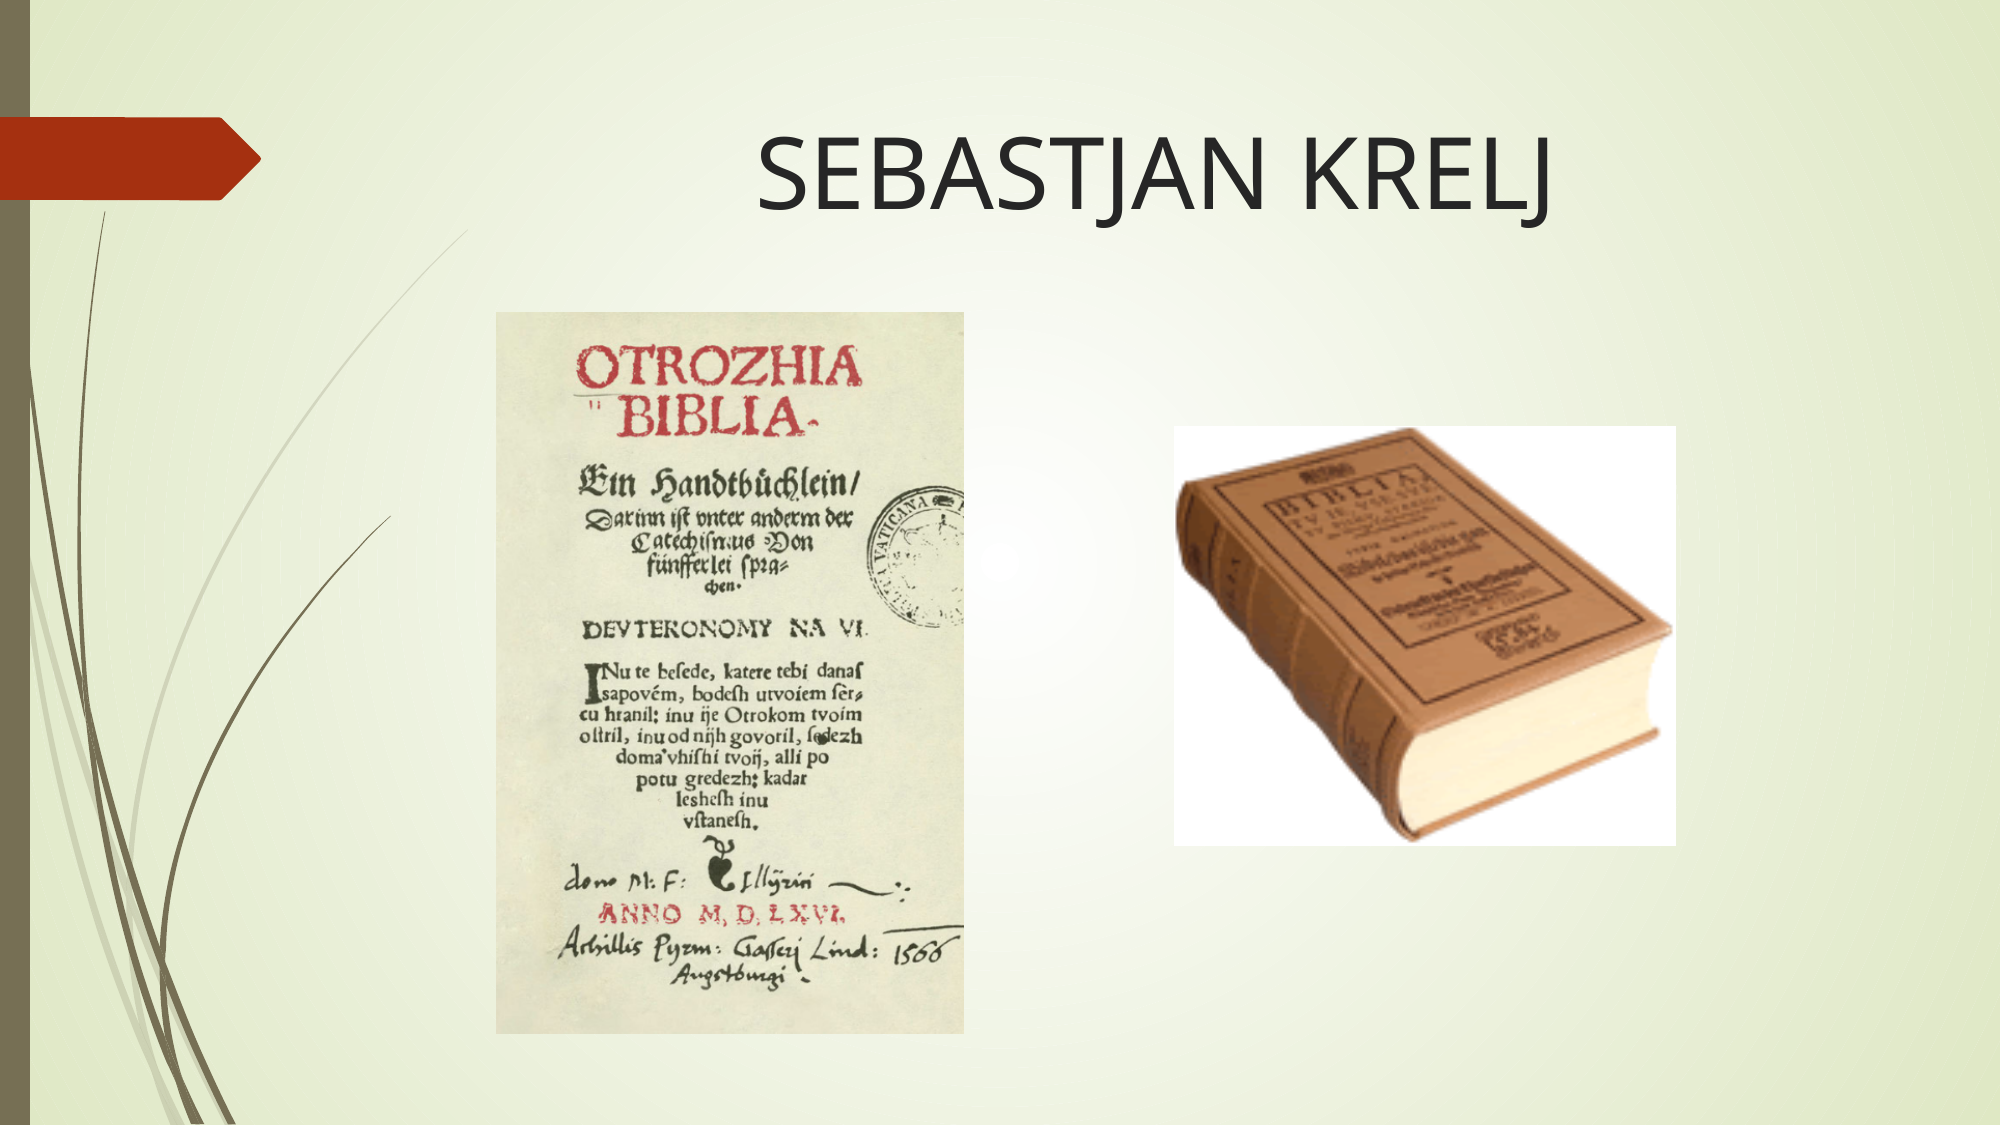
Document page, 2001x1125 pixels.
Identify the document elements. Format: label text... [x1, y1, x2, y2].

picture [496, 312, 964, 1034]
picture [1174, 426, 1676, 846]
title SEBASTJAN KRELJ [425, 102, 1888, 313]
